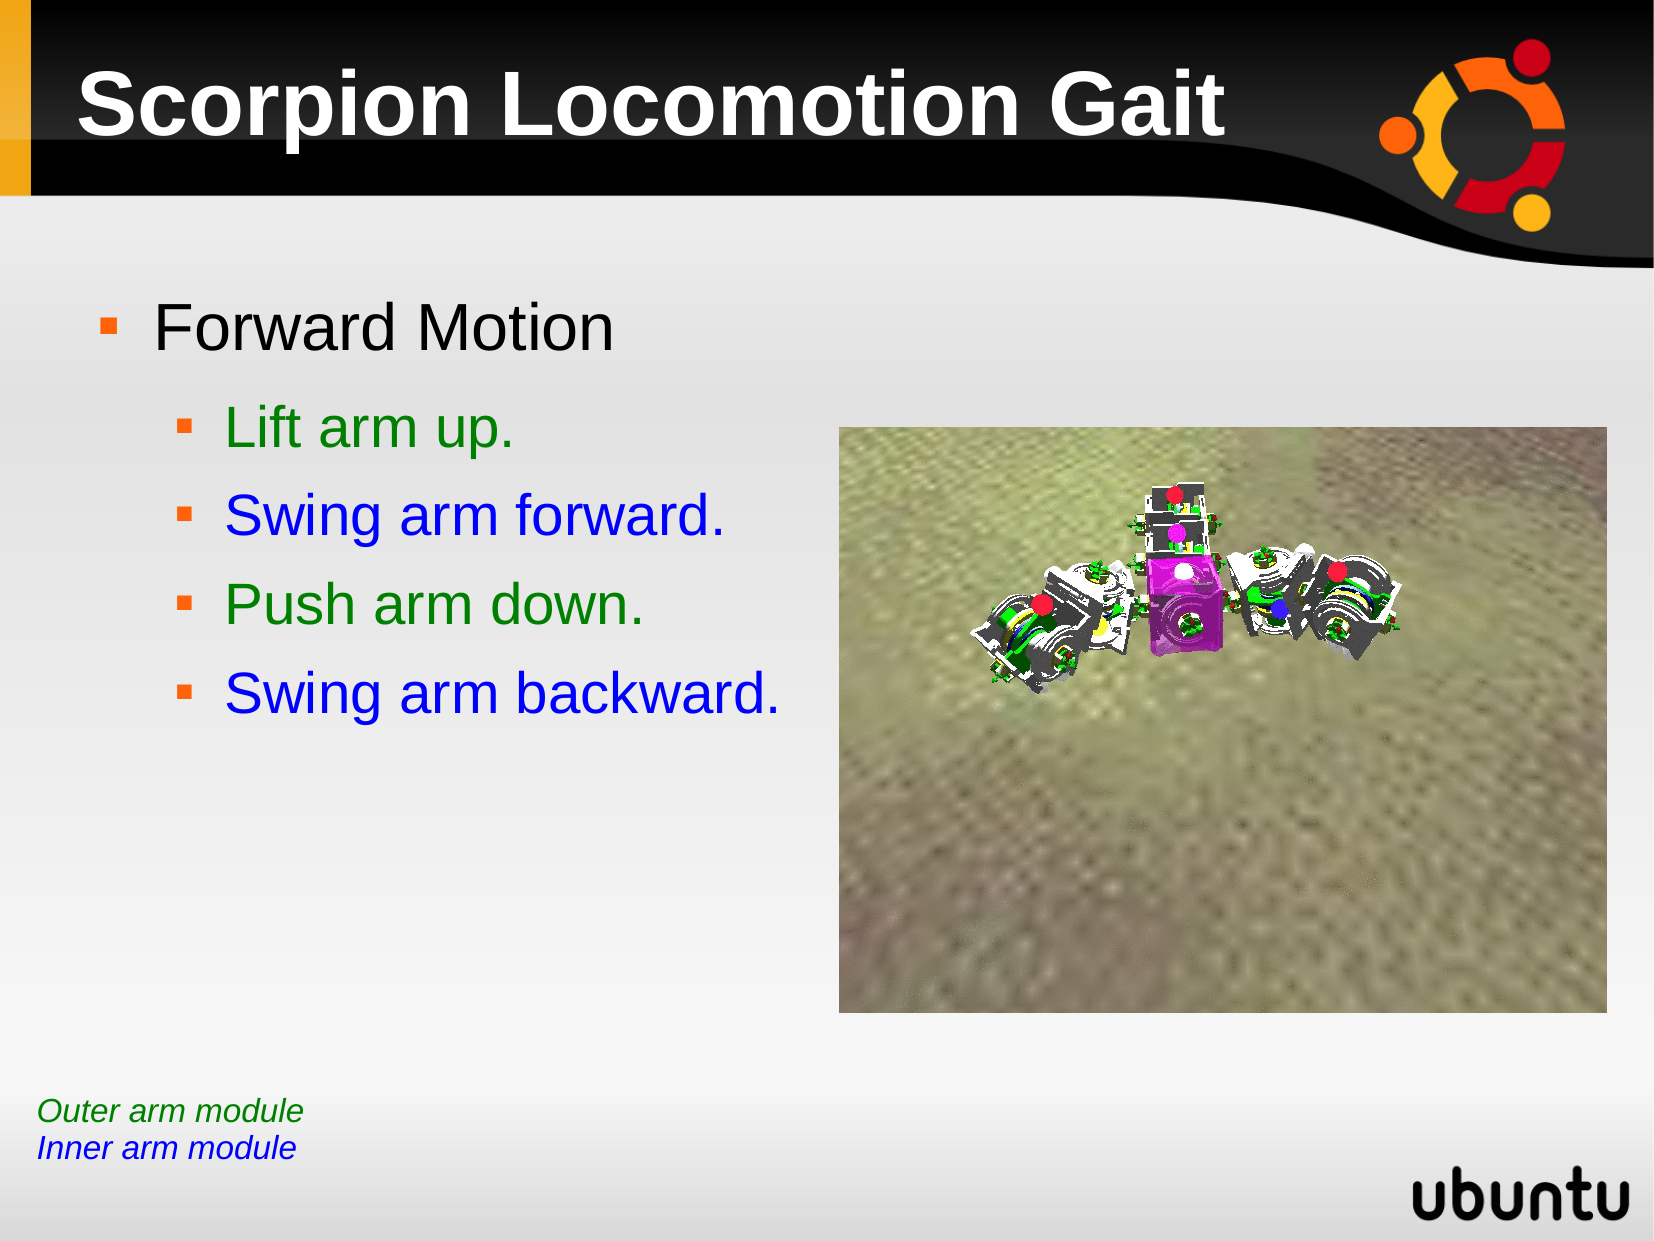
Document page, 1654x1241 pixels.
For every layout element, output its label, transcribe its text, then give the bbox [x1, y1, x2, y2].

list Forward Motion Lift arm up. Swing arm forward. Push arm down. Swing arm backward. [82, 290, 809, 788]
picture [0, 0, 1654, 1241]
title Scorpion Locomotion Gait [76, 0, 1565, 208]
text_box Outer arm module Inner arm module [21, 1085, 360, 1175]
